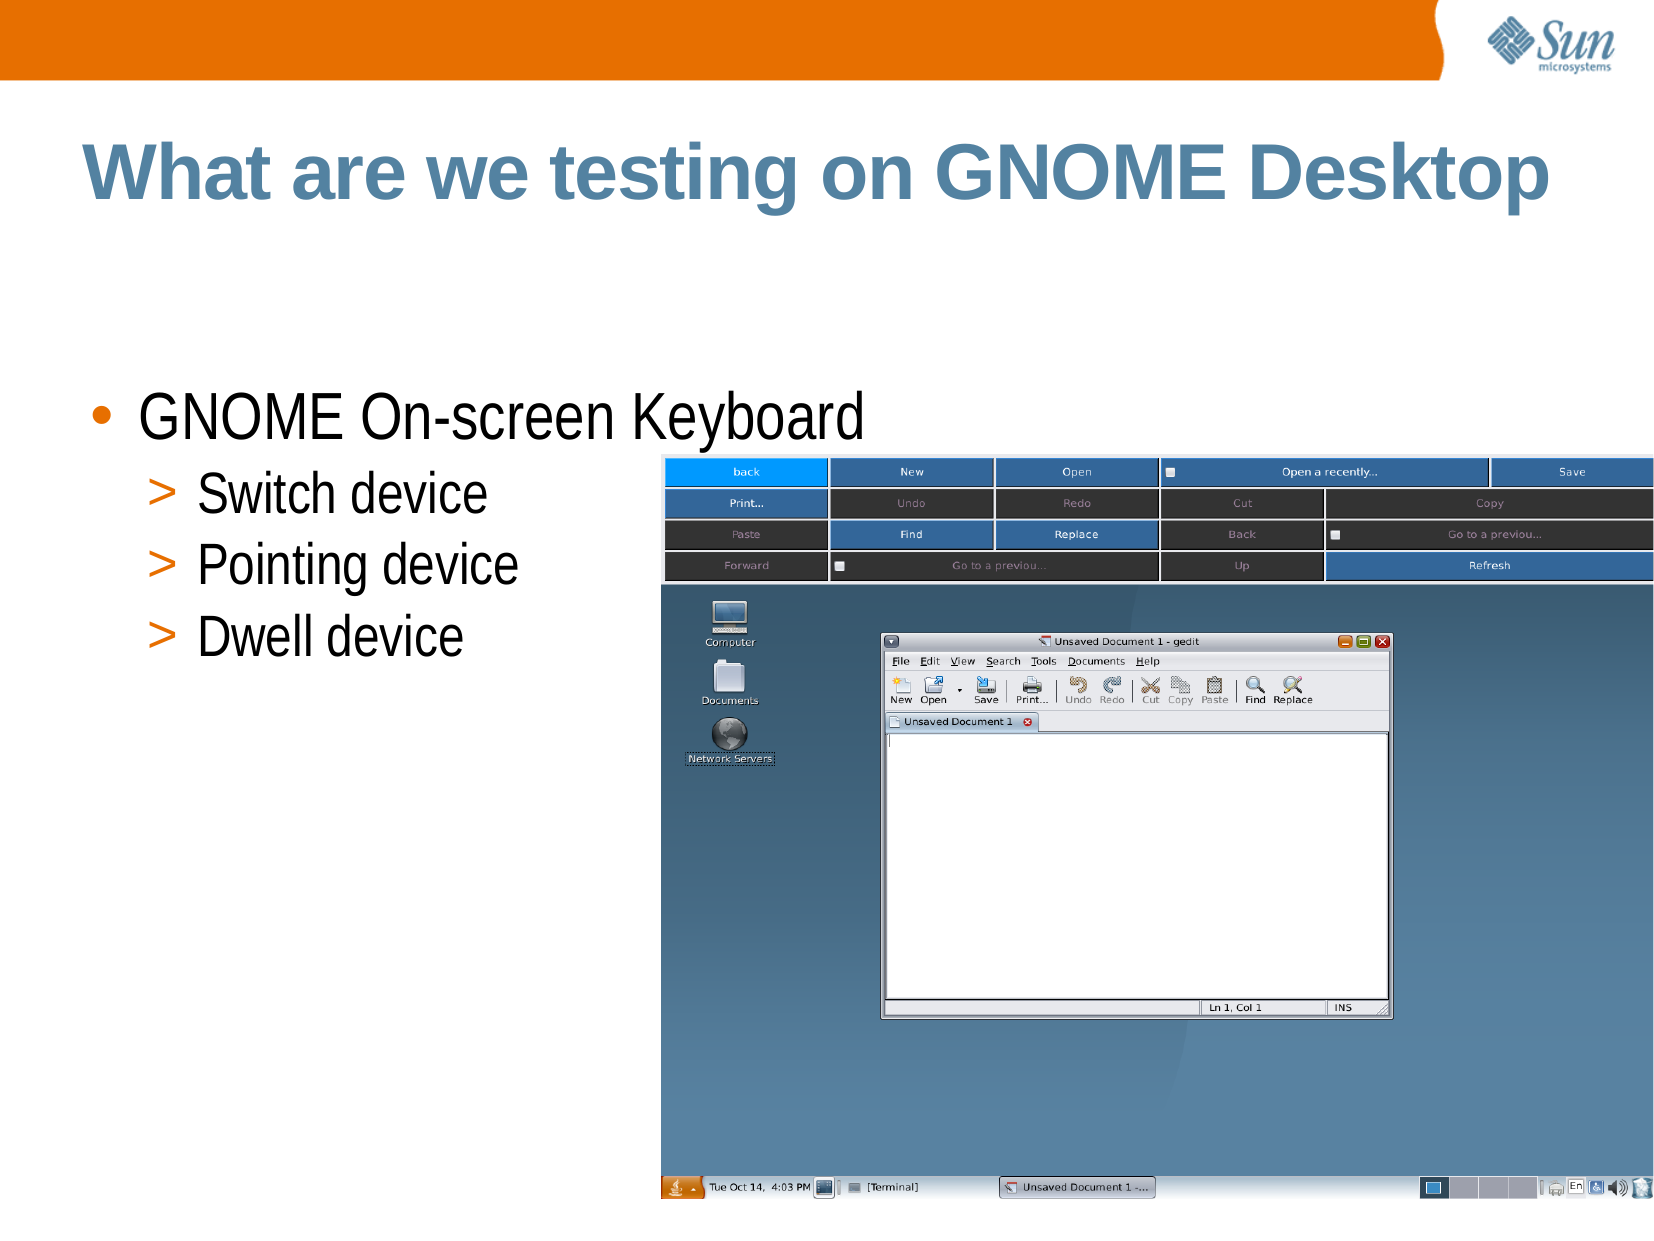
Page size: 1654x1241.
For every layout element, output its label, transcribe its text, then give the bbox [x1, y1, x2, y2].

picture [0, 0, 1654, 83]
title What are we testing on GNOME Desktop [82, 135, 1585, 321]
list GNOME On-screen Keyboard Switch device Pointing device Dwell device [71, 283, 1545, 1121]
picture [661, 454, 1654, 1199]
